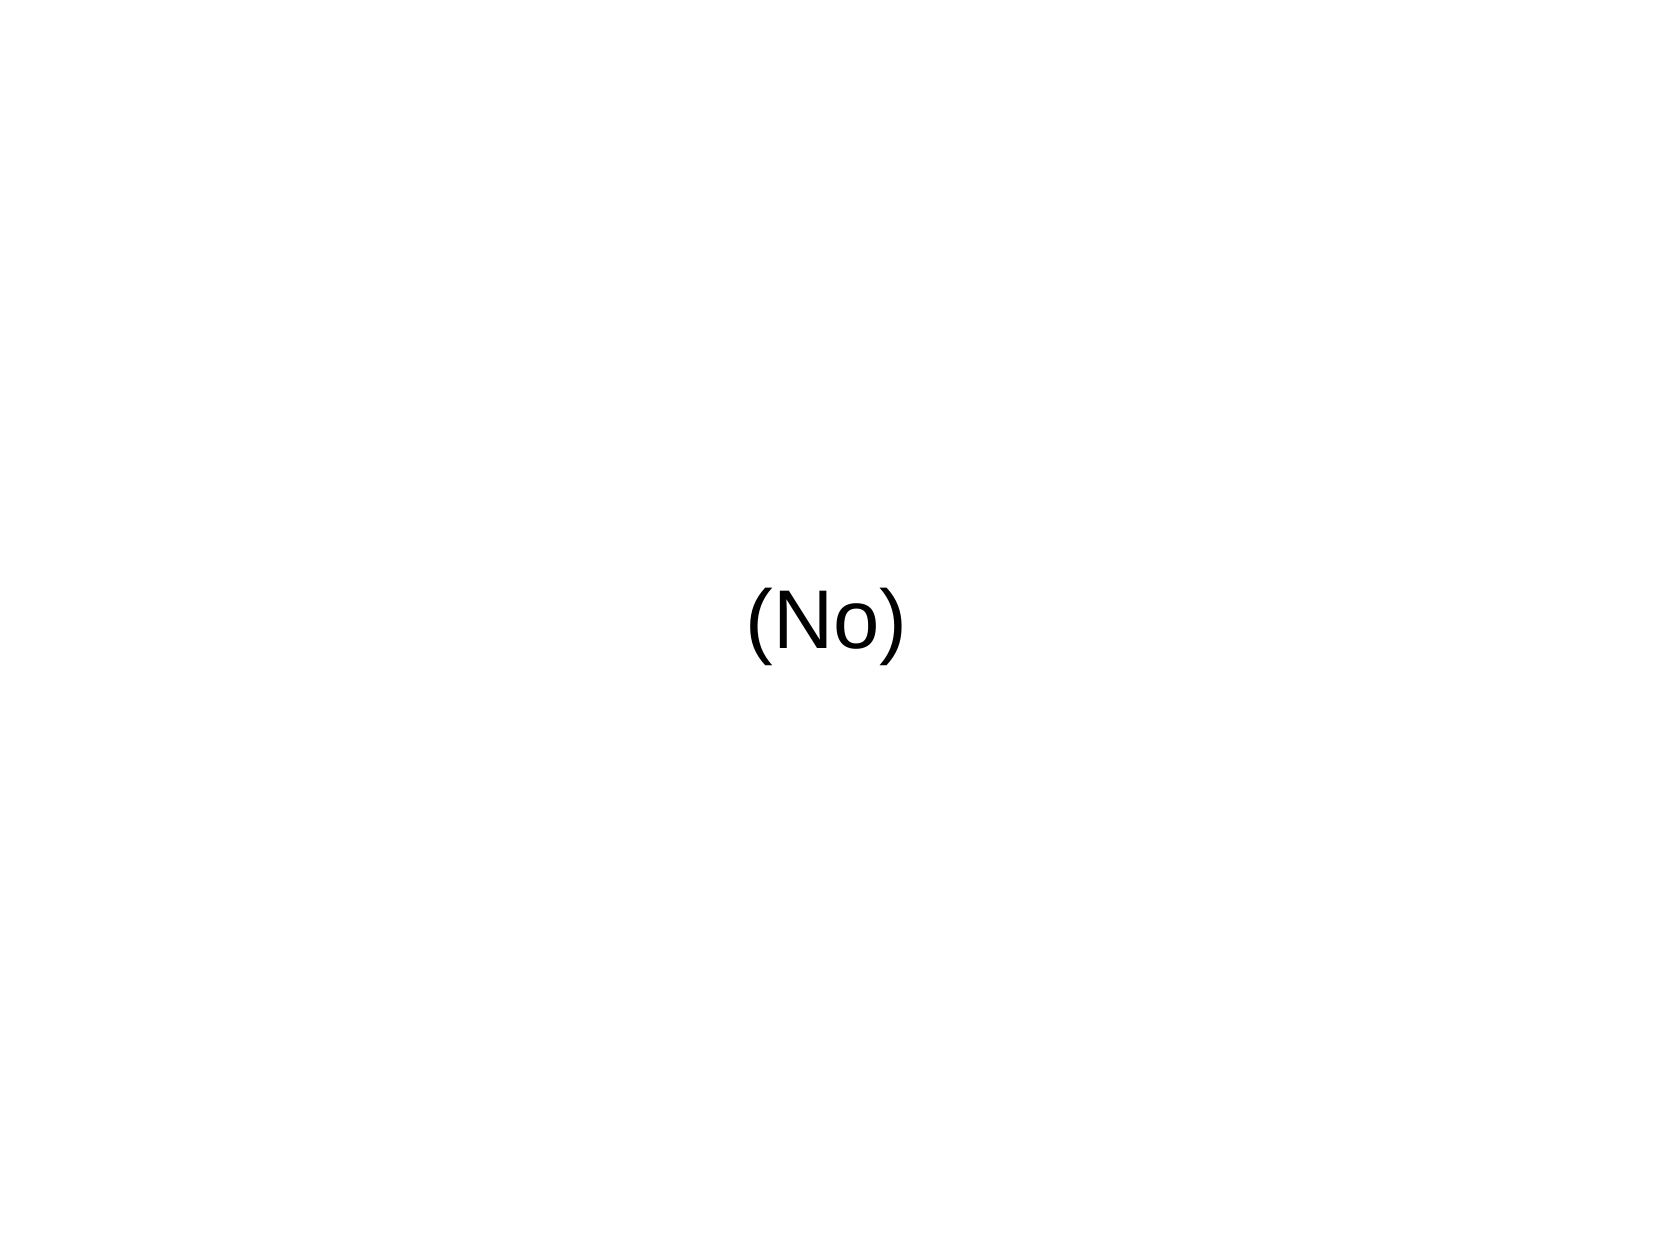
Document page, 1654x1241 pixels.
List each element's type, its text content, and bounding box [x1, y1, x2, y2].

title (No) [82, 516, 1571, 724]
